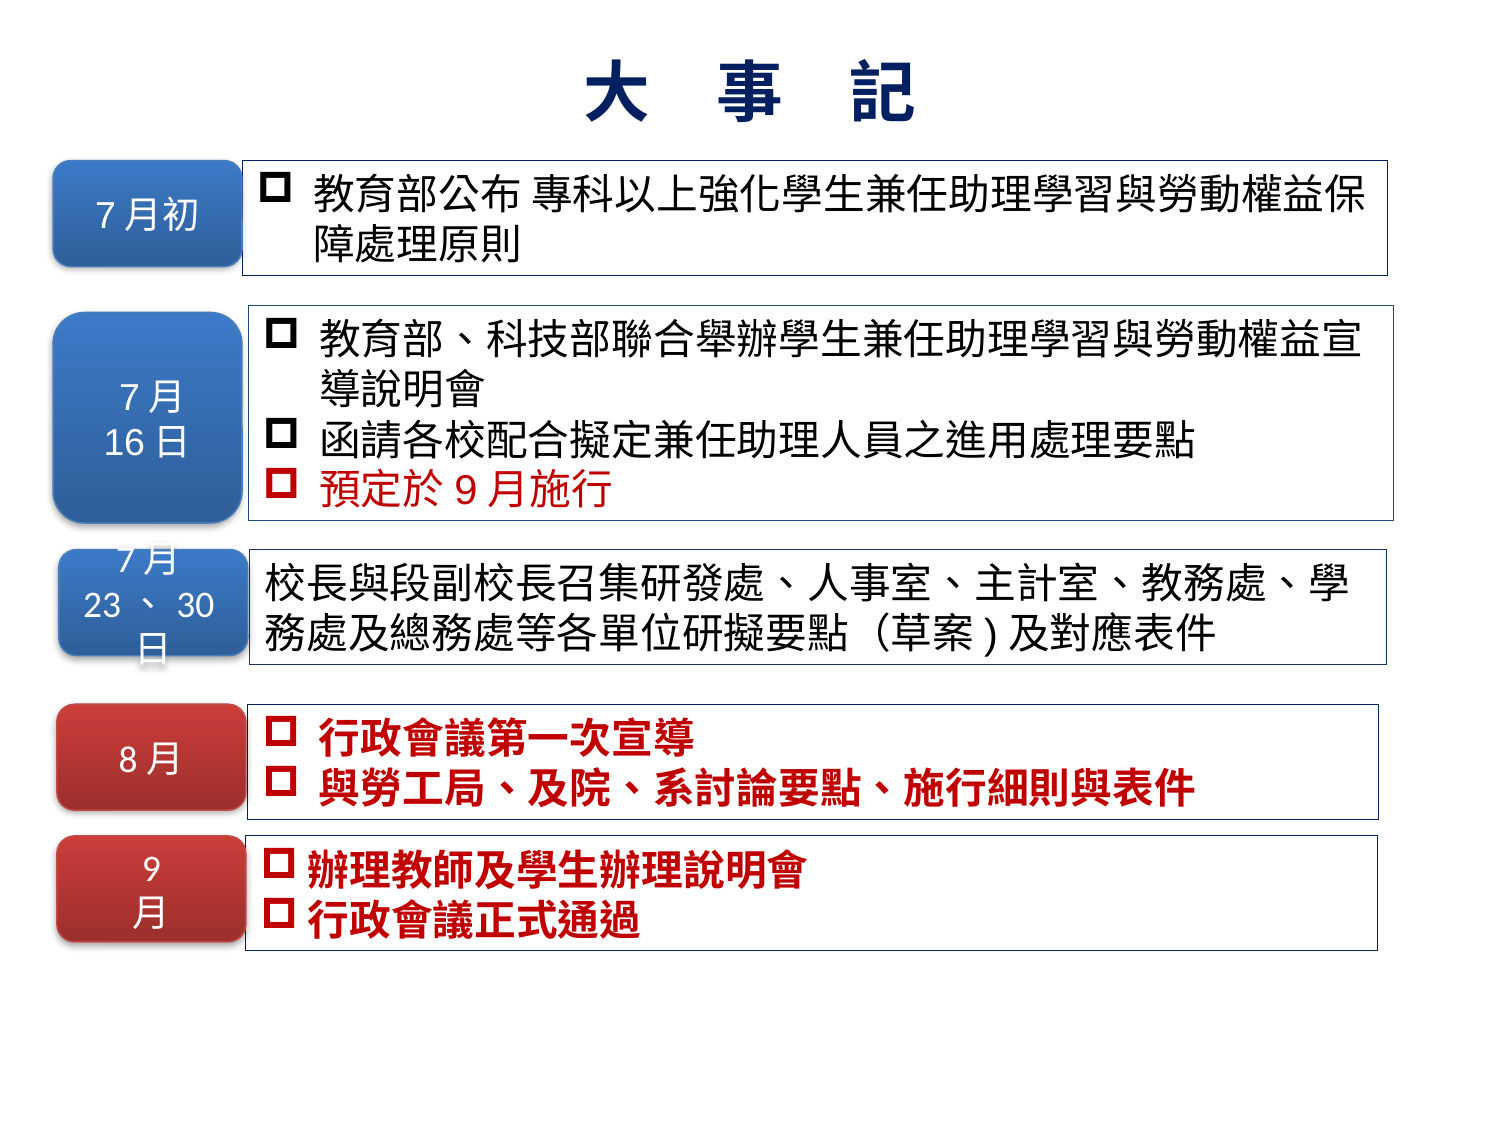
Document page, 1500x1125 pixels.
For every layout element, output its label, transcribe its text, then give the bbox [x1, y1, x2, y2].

text_box 7月初 [53, 160, 243, 267]
text_box 辦理教師及學生辦理說明會 行政會議正式通過 [245, 835, 1378, 951]
text_box 7月23、30日 [143, 636, 162, 646]
text_box 7月 16日 [53, 312, 243, 524]
text_box 9 月 [56, 835, 246, 942]
text_box 教育部公布 專科以上強化學生兼任助理學習與勞動權益保障處理原則 [242, 160, 1388, 276]
text_box 行政會議第一次宣導 與勞工局、及院、系討論要點、施行細則與表件 [247, 704, 1379, 820]
text_box 8月 [56, 704, 246, 811]
text_box 7月23、30日 [58, 549, 248, 656]
text_box 教育部、科技部聯合舉辦學生兼任助理學習與勞動權益宣導說明會 函請各校配合擬定兼任助理人員之進用處理要點 預定於9月施行 [248, 305, 1394, 521]
text_box 大 事 記 [277, 42, 1223, 138]
text_box 校長與段副校長召集研發處、人事室、主計室、教務處、學務處及總務處等各單位研擬要點（草案)及對應表件 [249, 549, 1387, 665]
